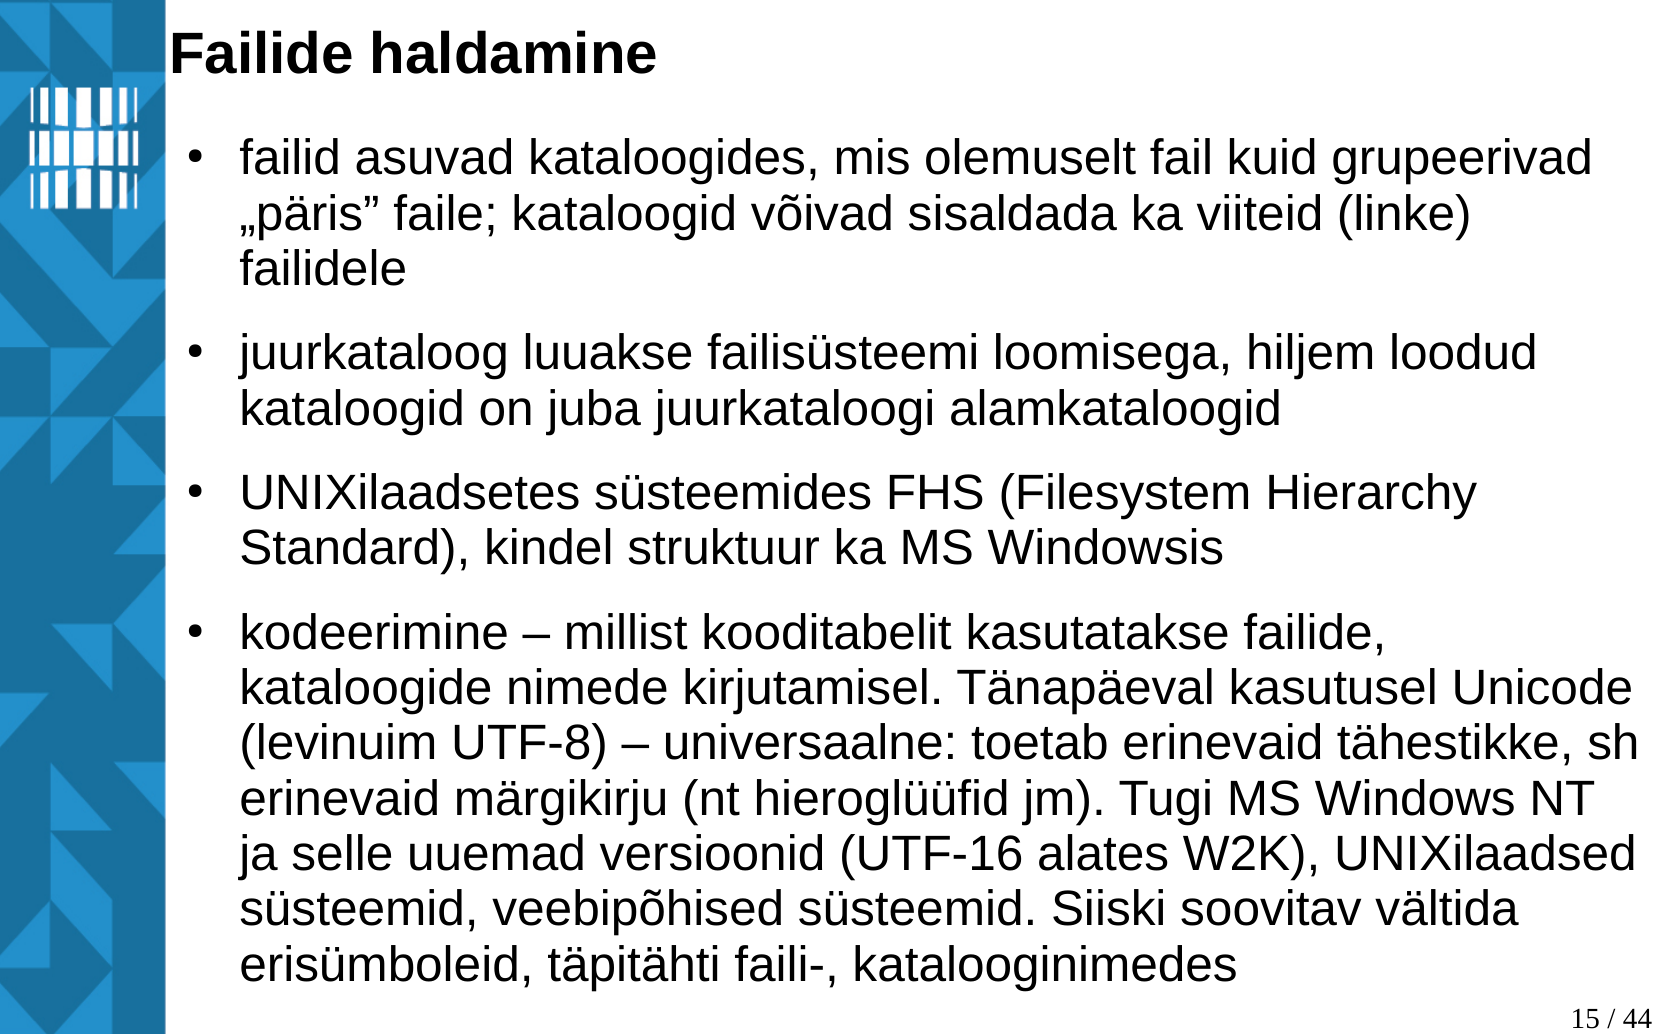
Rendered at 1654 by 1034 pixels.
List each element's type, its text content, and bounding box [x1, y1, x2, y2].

title Failide haldamine [169, 11, 1571, 95]
list failid asuvad kataloogides, mis olemuselt fail kuid grupeerivad „päris” faile; kataloogid võivad sisaldada ka viiteid (linke) failidele juurkataloog luuakse failisüsteemi loomisega, hiljem loodud kataloogid on juba juurkataloogi alamkataloogid UNIXilaadsetes süsteemides FHS (Filesystem Hierarchy Standard), kindel struktuur ka MS Windowsis kodeerimine – millist kooditabelit kasutatakse failide, kataloogide nimede kirjutamisel. Tänapäeval kasutusel Unicode (levinuim UTF-8) – universaalne: toetab erinevaid tähestikke, sh erinevaid märgikirju (nt hieroglüüfid jm). Tugi MS Windows NT ja selle uuemad versioonid (UTF-16 alates W2K), UNIXilaadsed süsteemid, veebipõhised süsteemid. Siiski soovitav vältida erisümboleid, täpitähti faili-, katalooginimedes [169, 129, 1642, 993]
